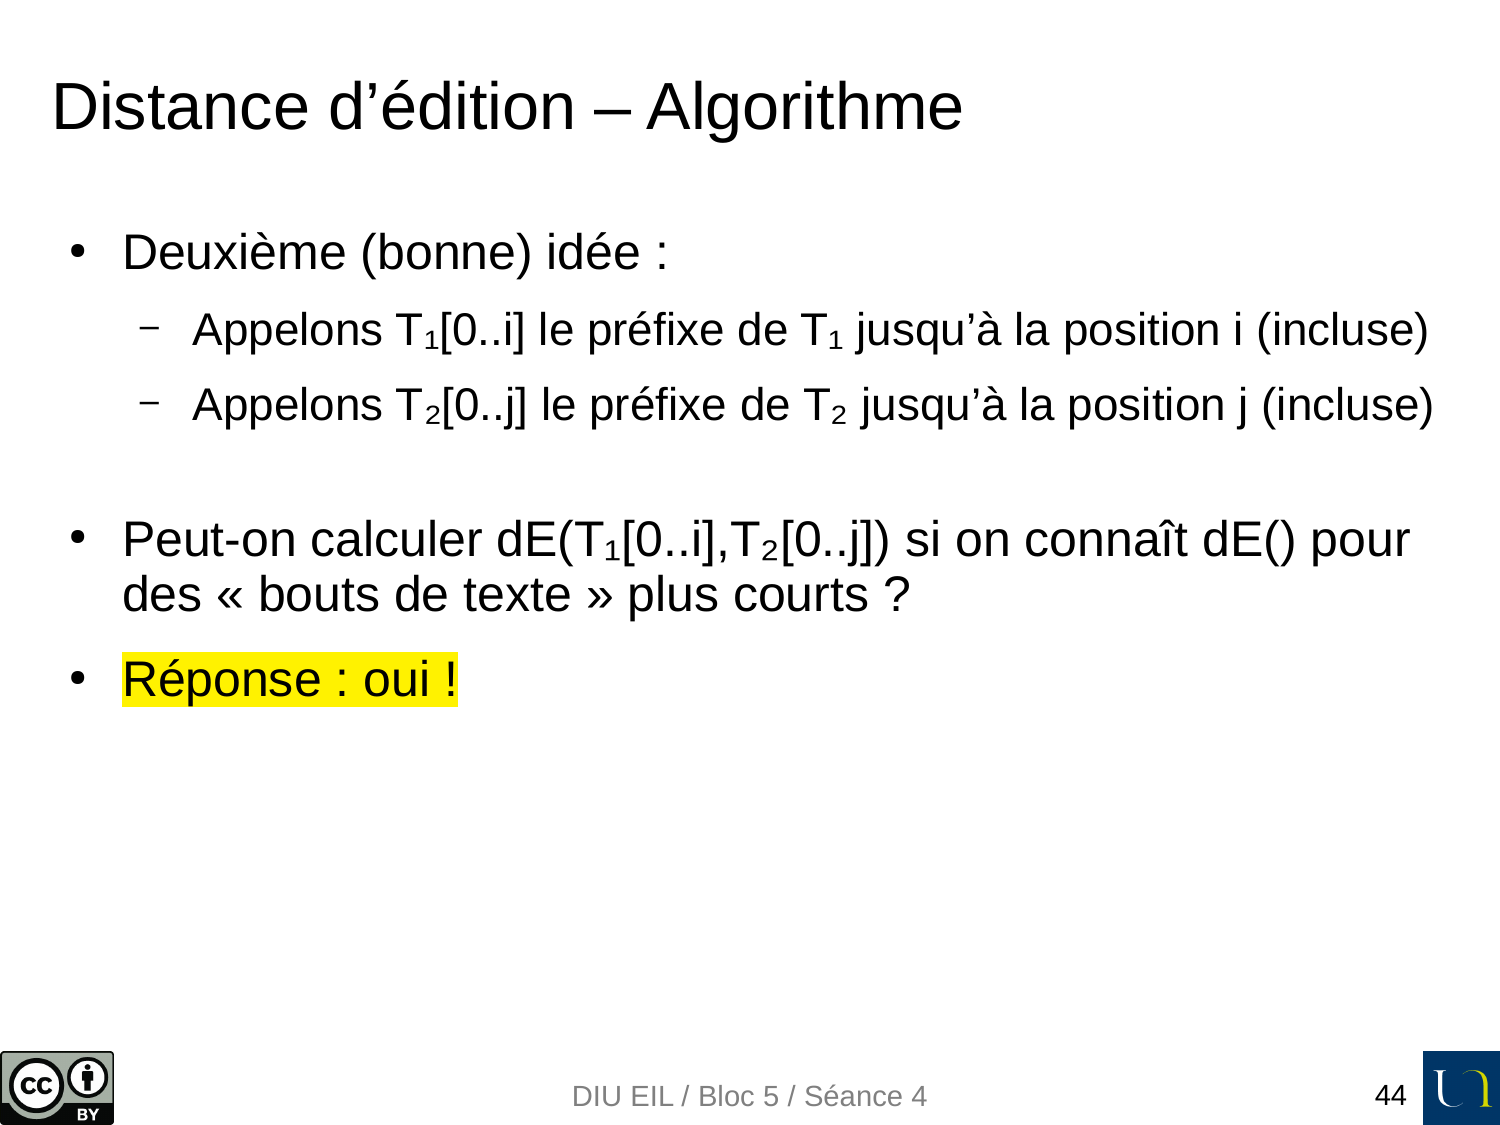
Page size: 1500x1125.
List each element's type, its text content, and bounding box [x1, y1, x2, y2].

list Deuxième (bonne) idée : Appelons T₁[0..i] le préfixe de T₁ jusqu’à la position i (incluse) Appelons T₂[0..j] le préfixe de T₂ jusqu’à la position j (incluse) Peut-on calculer dE(T₁[0..i],T₂[0..j]) si on connaît dE() pour des « bouts de texte » plus courts ? Réponse : oui ! [51, 224, 1449, 1052]
picture [0, 1051, 114, 1125]
picture [1417, 1051, 1500, 1125]
title Distance d’édition – Algorithme [51, 44, 1449, 170]
